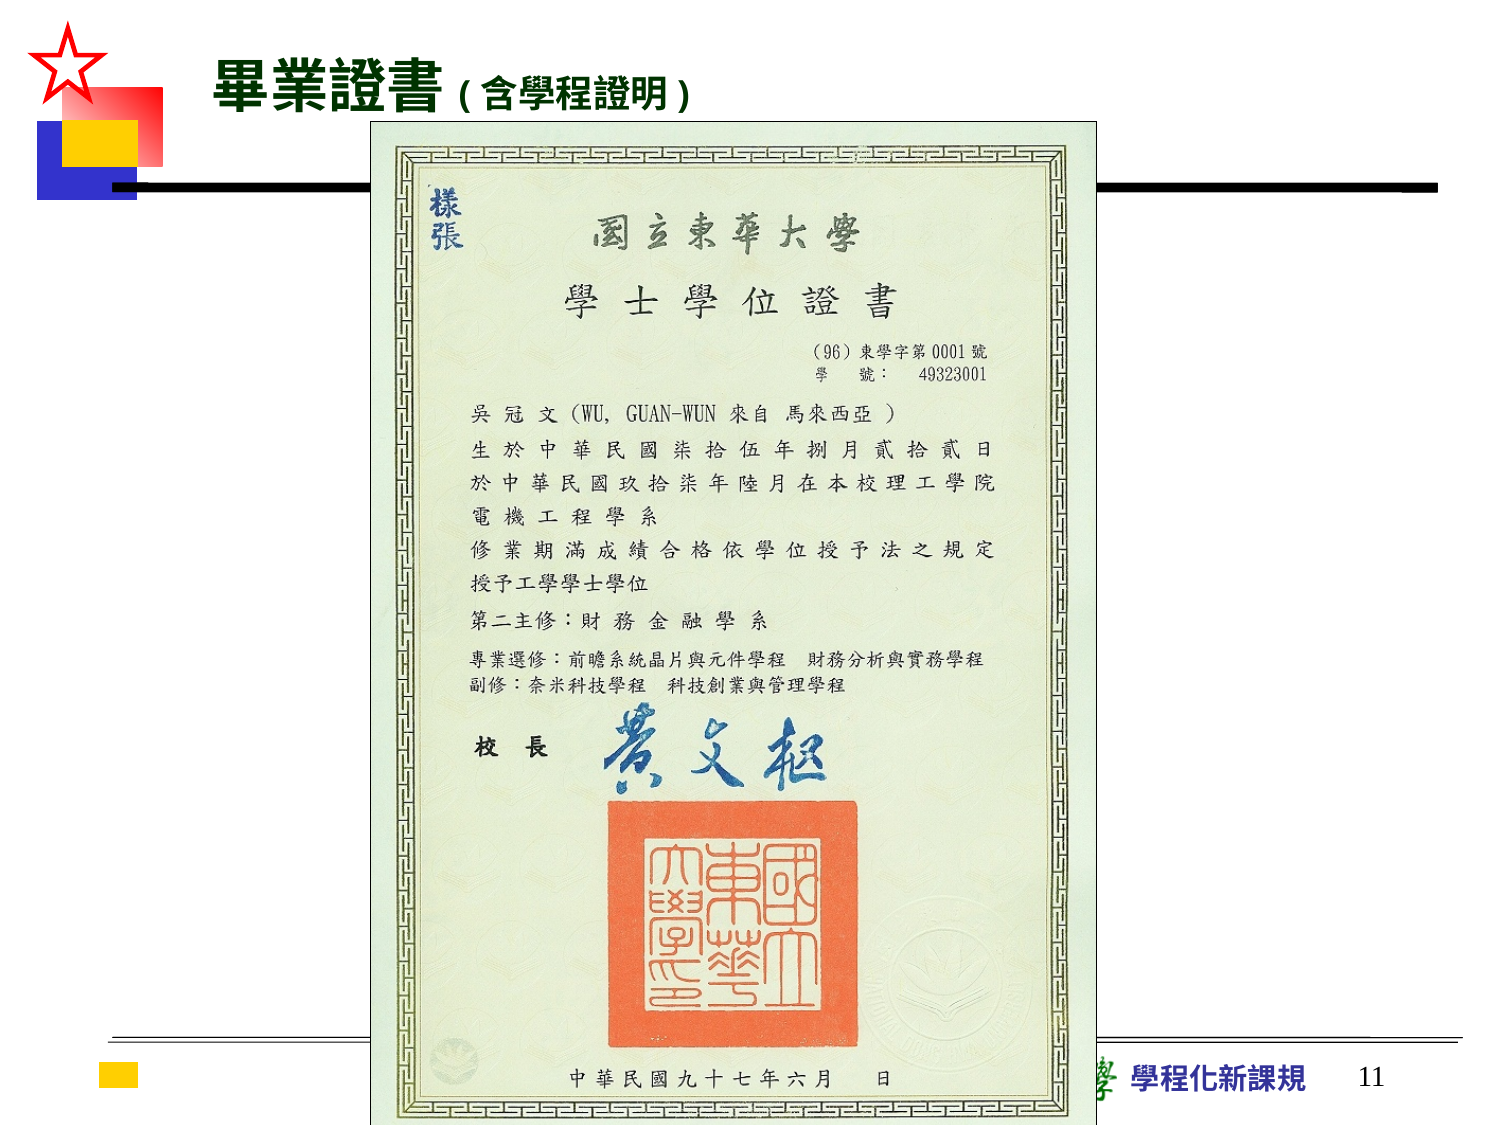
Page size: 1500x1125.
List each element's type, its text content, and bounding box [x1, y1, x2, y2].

picture [370, 121, 1097, 1125]
text_box 11 [1342, 1050, 1468, 1101]
text_box 畢業證書(含學程證明) [197, 41, 705, 126]
